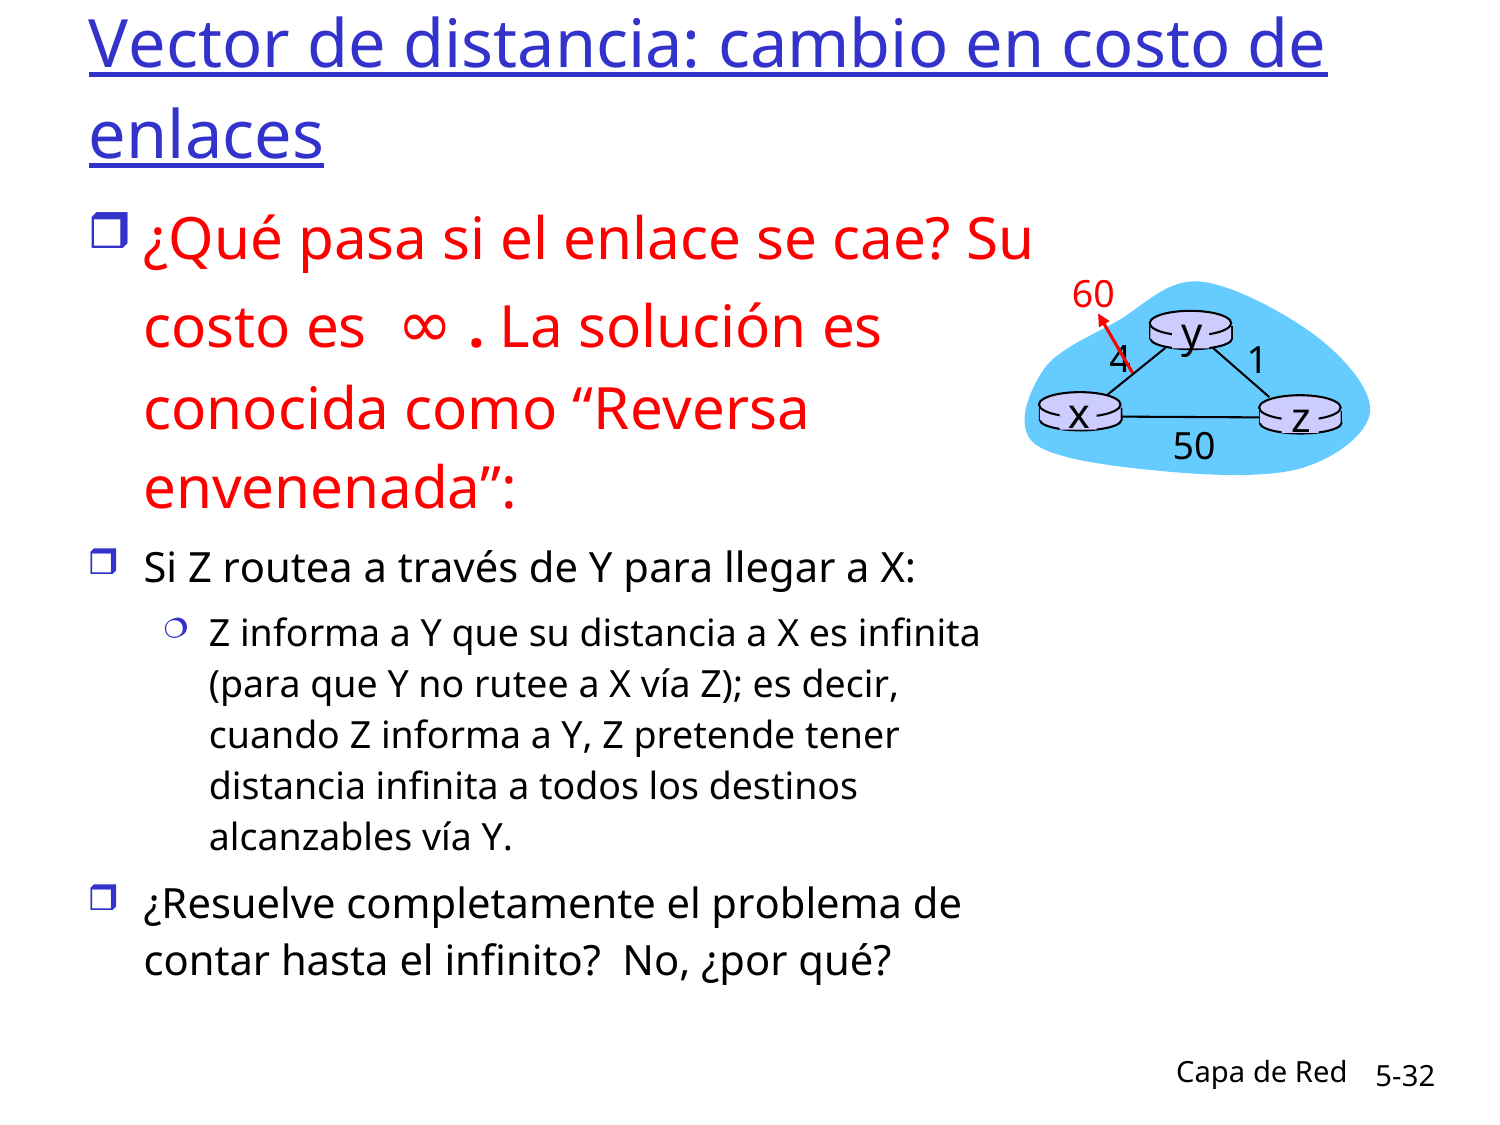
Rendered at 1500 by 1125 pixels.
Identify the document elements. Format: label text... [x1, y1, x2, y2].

text_box [1038, 281, 1371, 476]
text_box x [1053, 379, 1105, 446]
text_box y [1166, 298, 1218, 364]
text_box 50 [1157, 413, 1231, 475]
text_box 4 [1113, 355, 1123, 363]
text_box z [1276, 382, 1326, 449]
title Vector de distancia: cambio en costo de enlaces [74, 5, 1473, 168]
text_box 4 [1094, 327, 1146, 388]
text_box 1 [1231, 328, 1284, 389]
text_box 60 [1057, 262, 1130, 323]
list ¿Qué pasa si el enlace se cae? Su costo es ∞ . La solución es conocida como “Reversa envenenada”: Si Z routea a través de Y para llegar a X: Z informa a Y que su distancia a X es infinita (para que Y no rutee a X vía Z); es decir, cuando Z informa a Y, Z pretende tener distancia infinita a todos los destinos alcanzables vía Y. ¿Resuelve completamente el problema de contar hasta el infinito? No, ¿por qué? [87, 197, 1038, 979]
